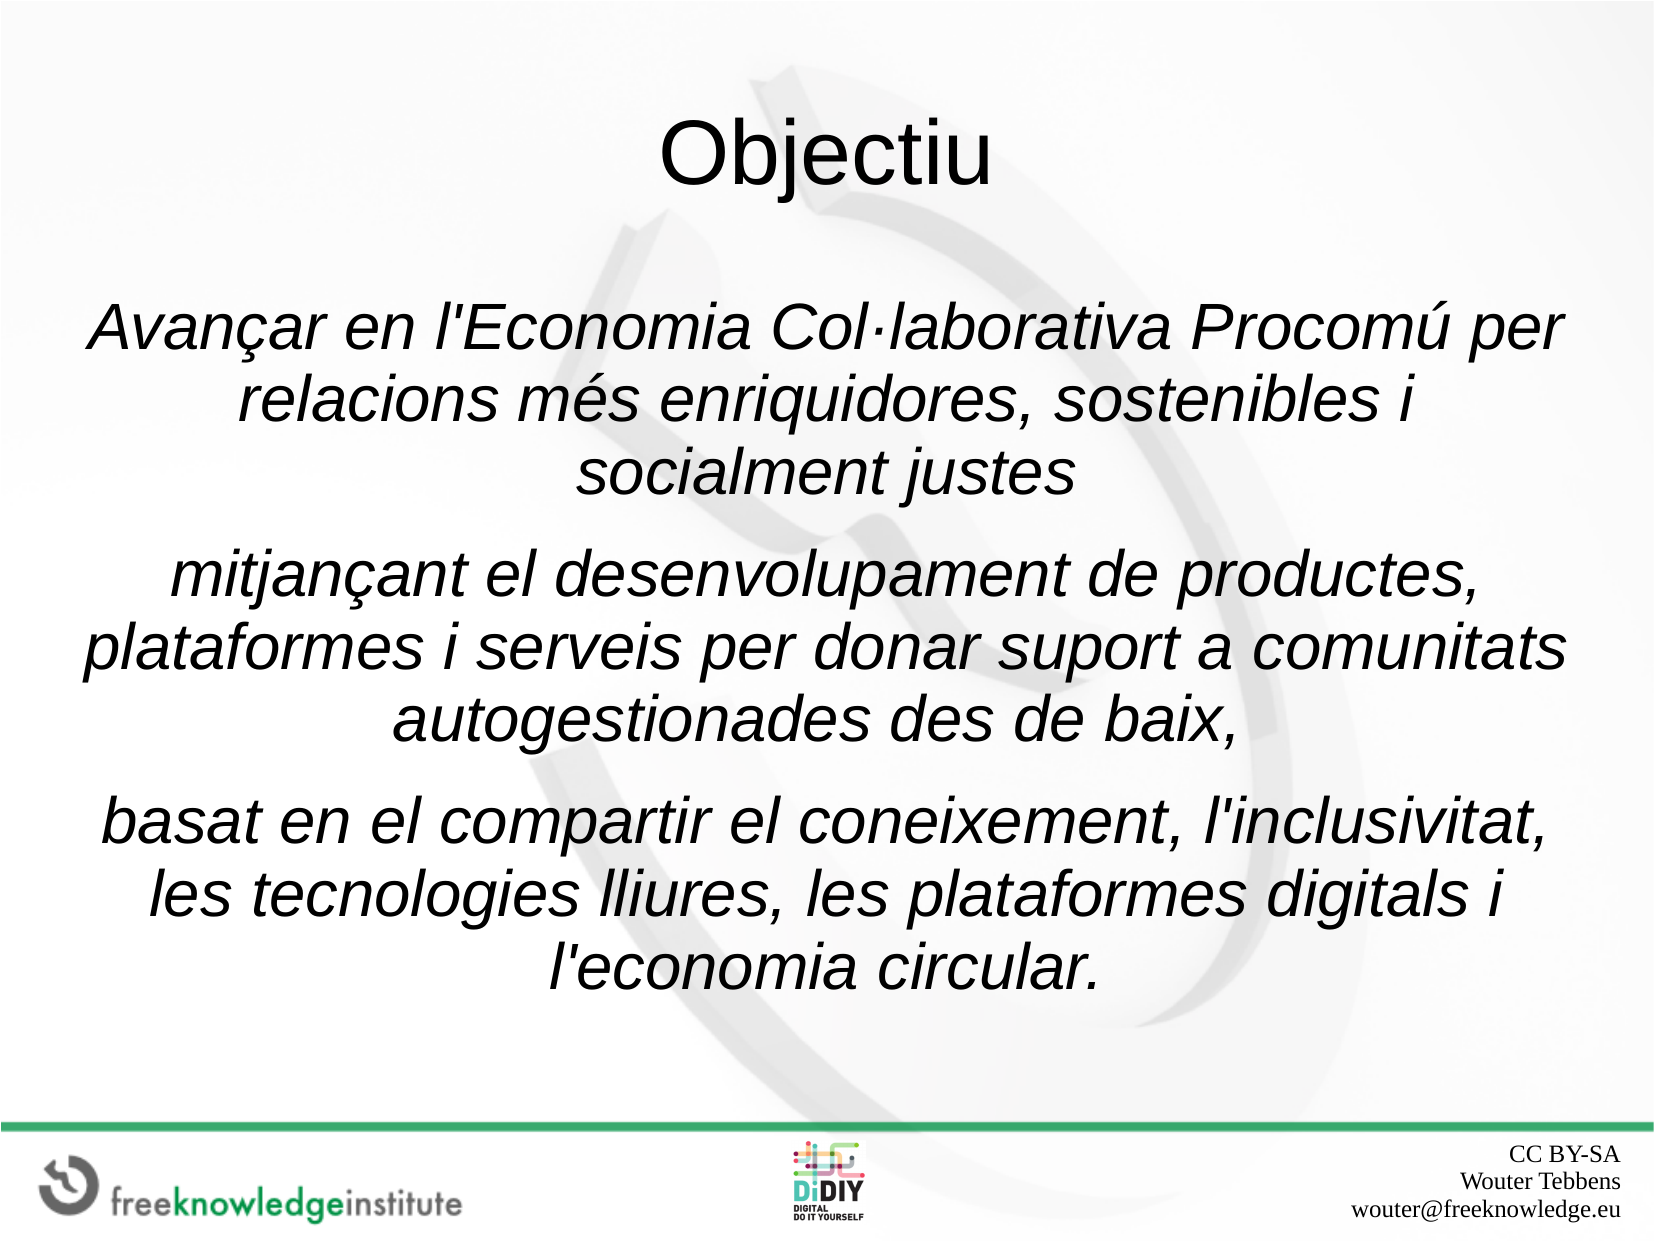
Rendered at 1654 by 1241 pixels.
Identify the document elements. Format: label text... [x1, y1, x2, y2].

list Avançar en l'Economia Col·laborativa Procomú per relacions més enriquidores, sostenibles i socialment justes mitjançant el desenvolupament de productes, plataformes i serveis per donar suport a comunitats autogestionades des de baix, basat en el compartir el coneixement, l'inclusivitat, les tecnologies lliures, les plataformes digitals i l'economia circular. [82, 290, 1571, 1010]
title Objectiu [82, 49, 1571, 257]
picture [1, 1, 1654, 1241]
